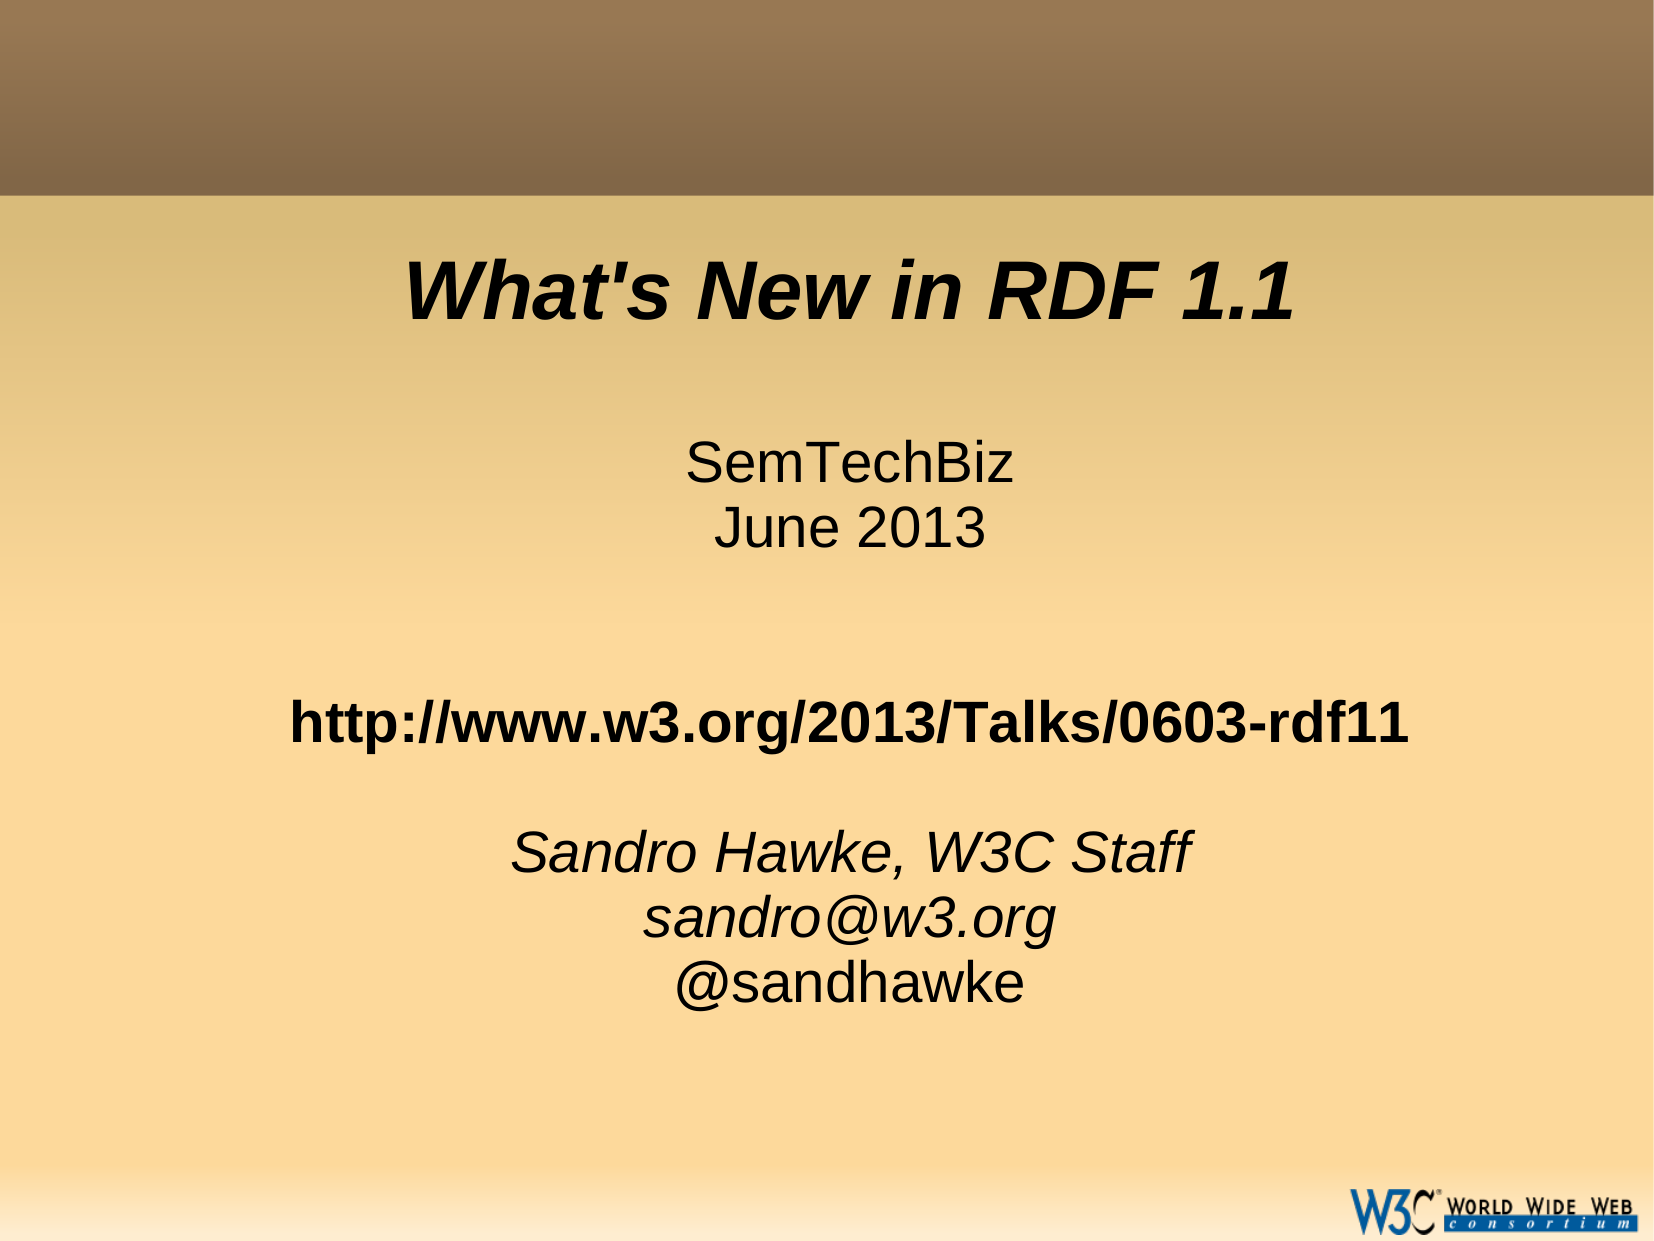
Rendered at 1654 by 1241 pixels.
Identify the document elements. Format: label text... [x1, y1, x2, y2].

picture [0, 0, 1654, 1241]
title What's New in RDF 1.1 SemTechBiz June 2013 http://www.w3.org/2013/Talks/0603-rdf11 Sandro Hawke, W3C Staff sandro@w3.org @sandhawke [118, 244, 1584, 1241]
